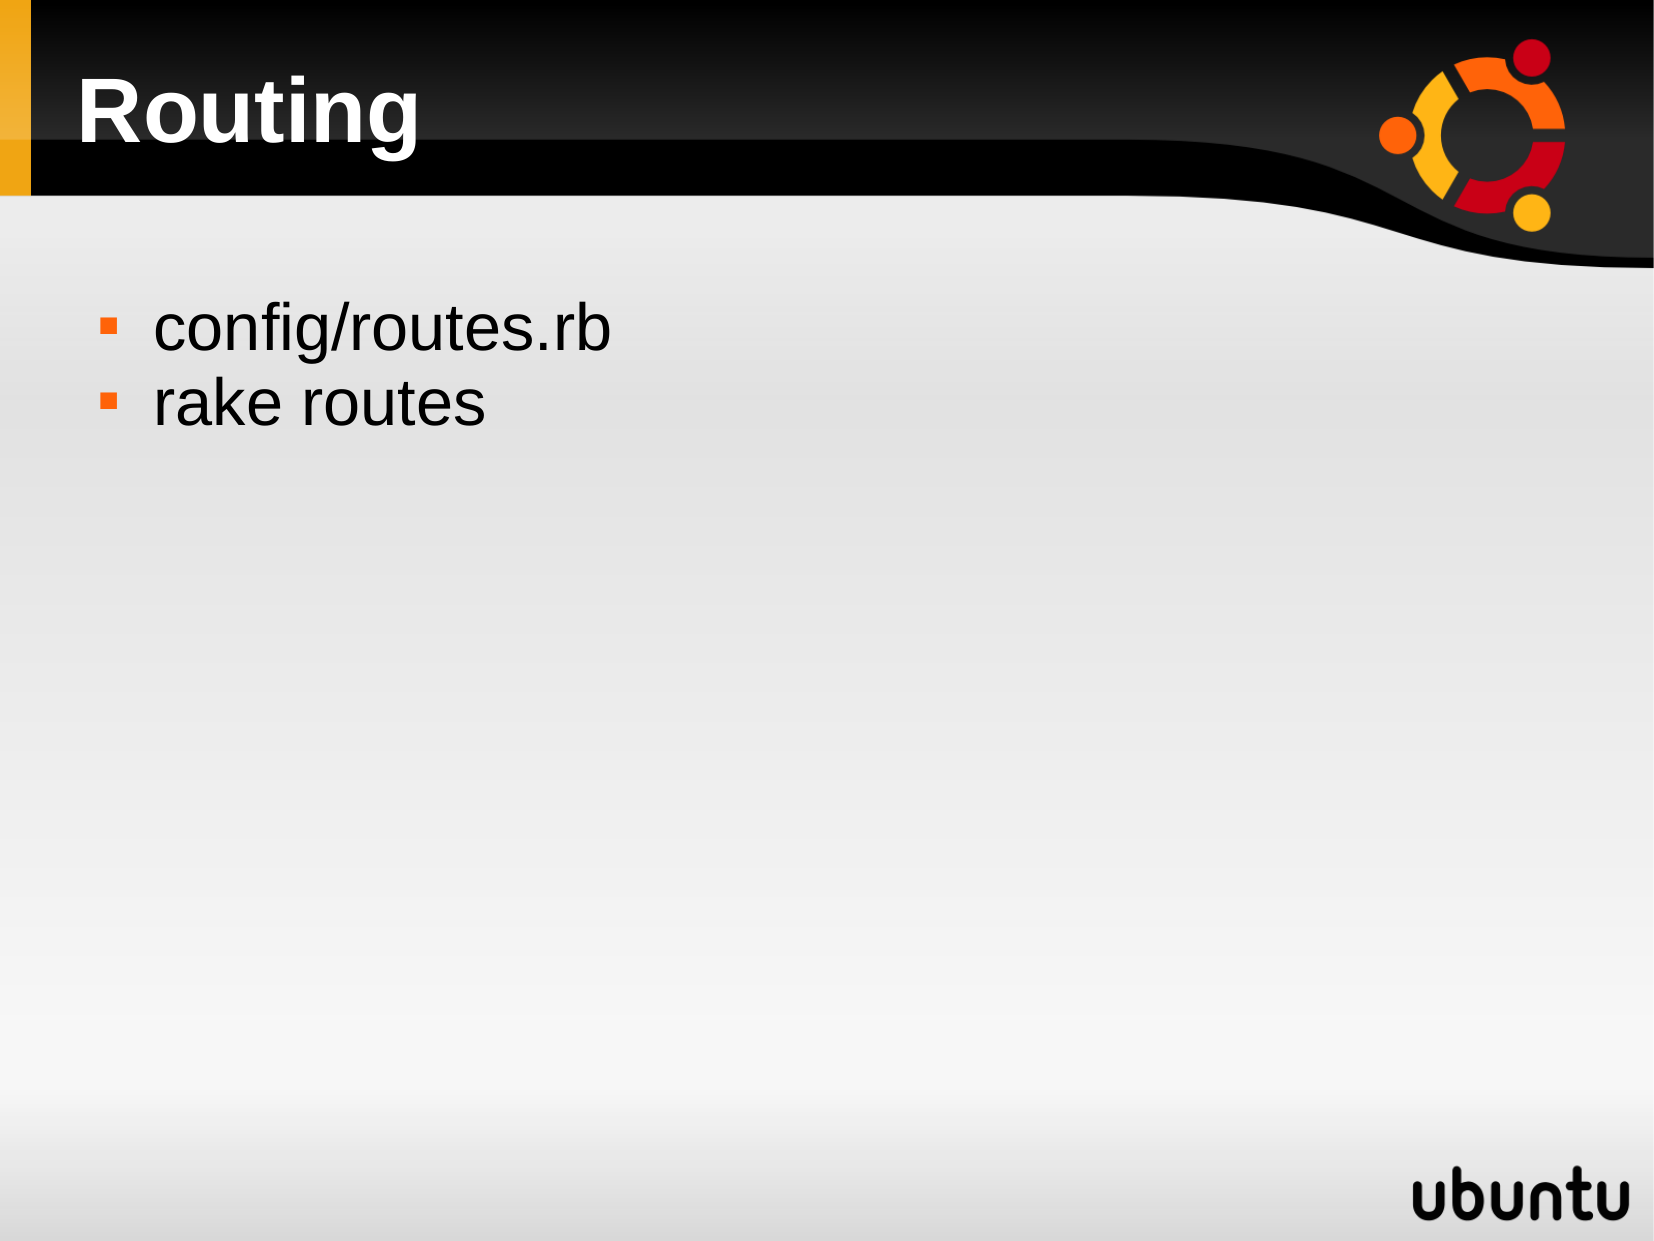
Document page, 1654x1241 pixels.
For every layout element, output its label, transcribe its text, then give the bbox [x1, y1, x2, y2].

picture [0, 0, 1654, 1241]
list config/routes.rb rake routes [82, 290, 1571, 1094]
title Routing [76, 14, 1565, 207]
